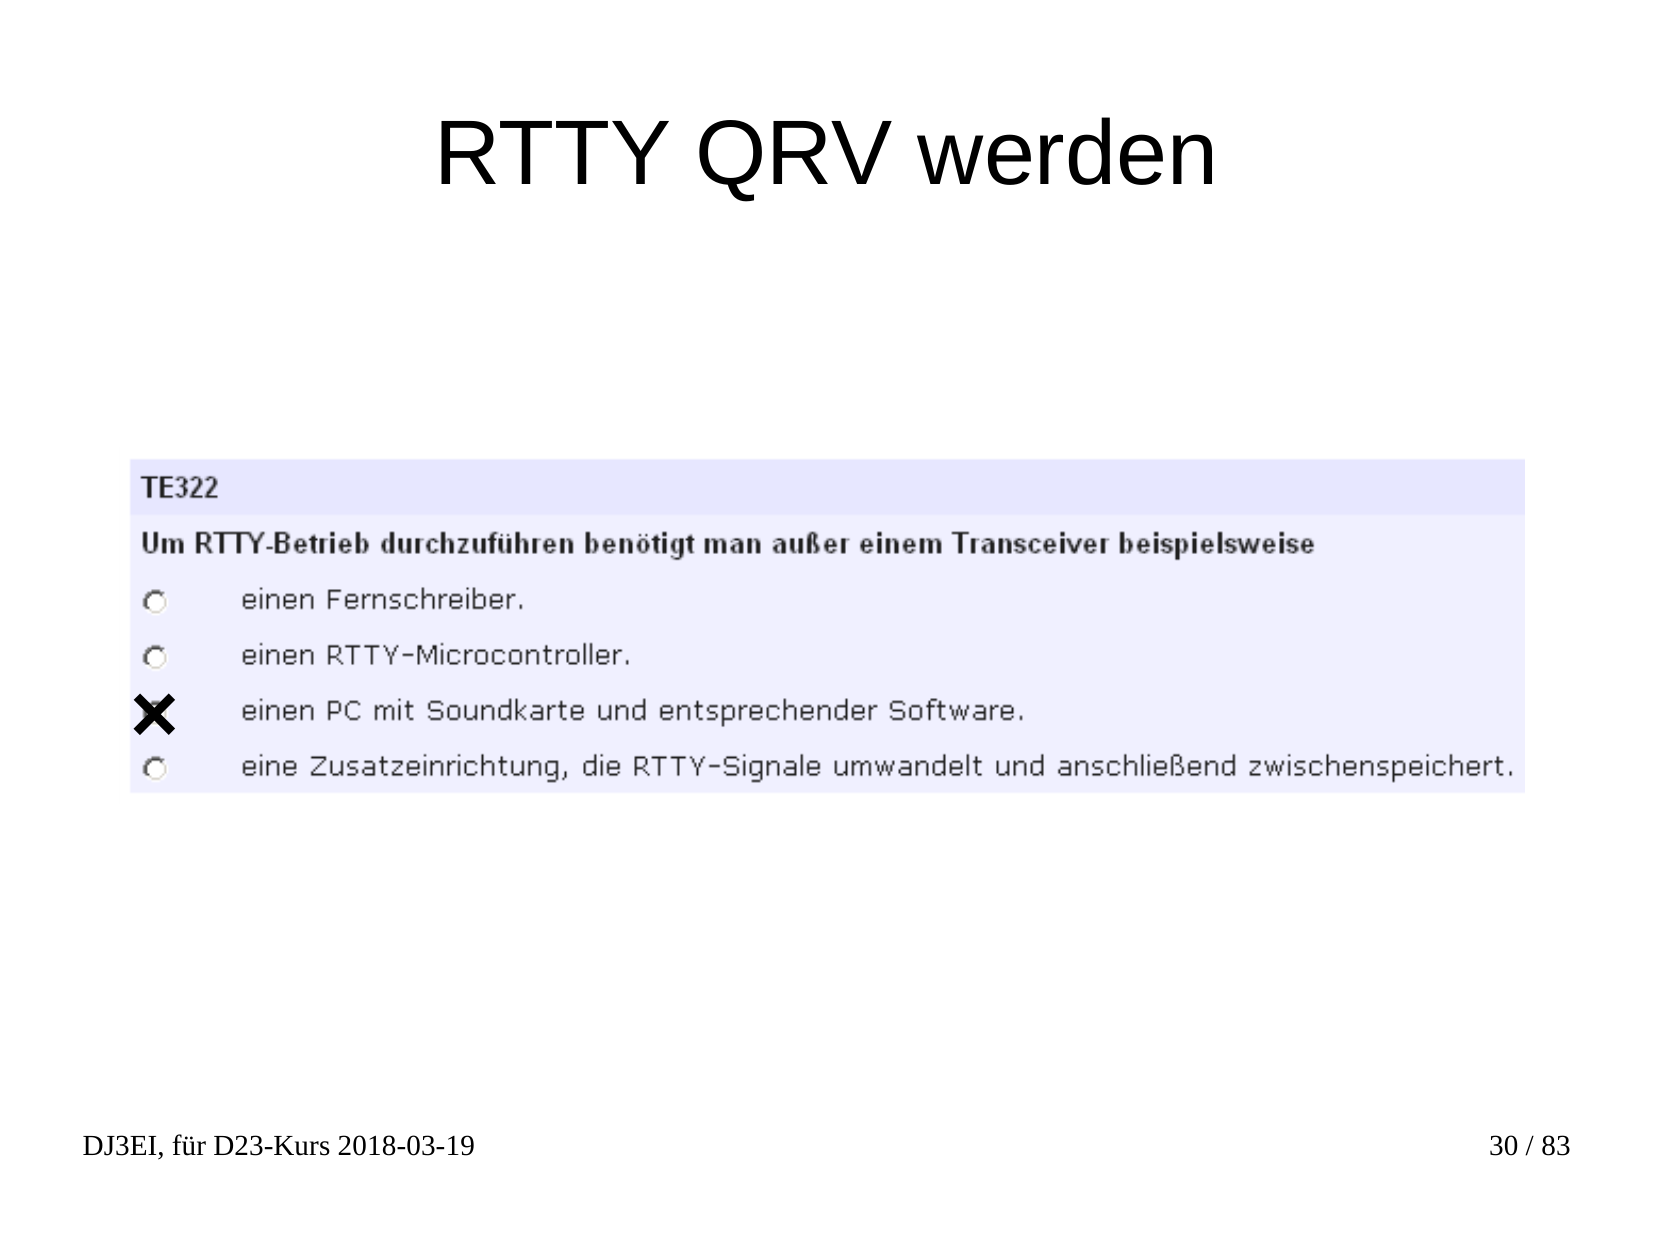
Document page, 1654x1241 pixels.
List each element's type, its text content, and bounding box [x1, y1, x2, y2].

title RTTY QRV werden [82, 49, 1571, 257]
picture [118, 447, 1525, 804]
text_box × [115, 659, 178, 768]
